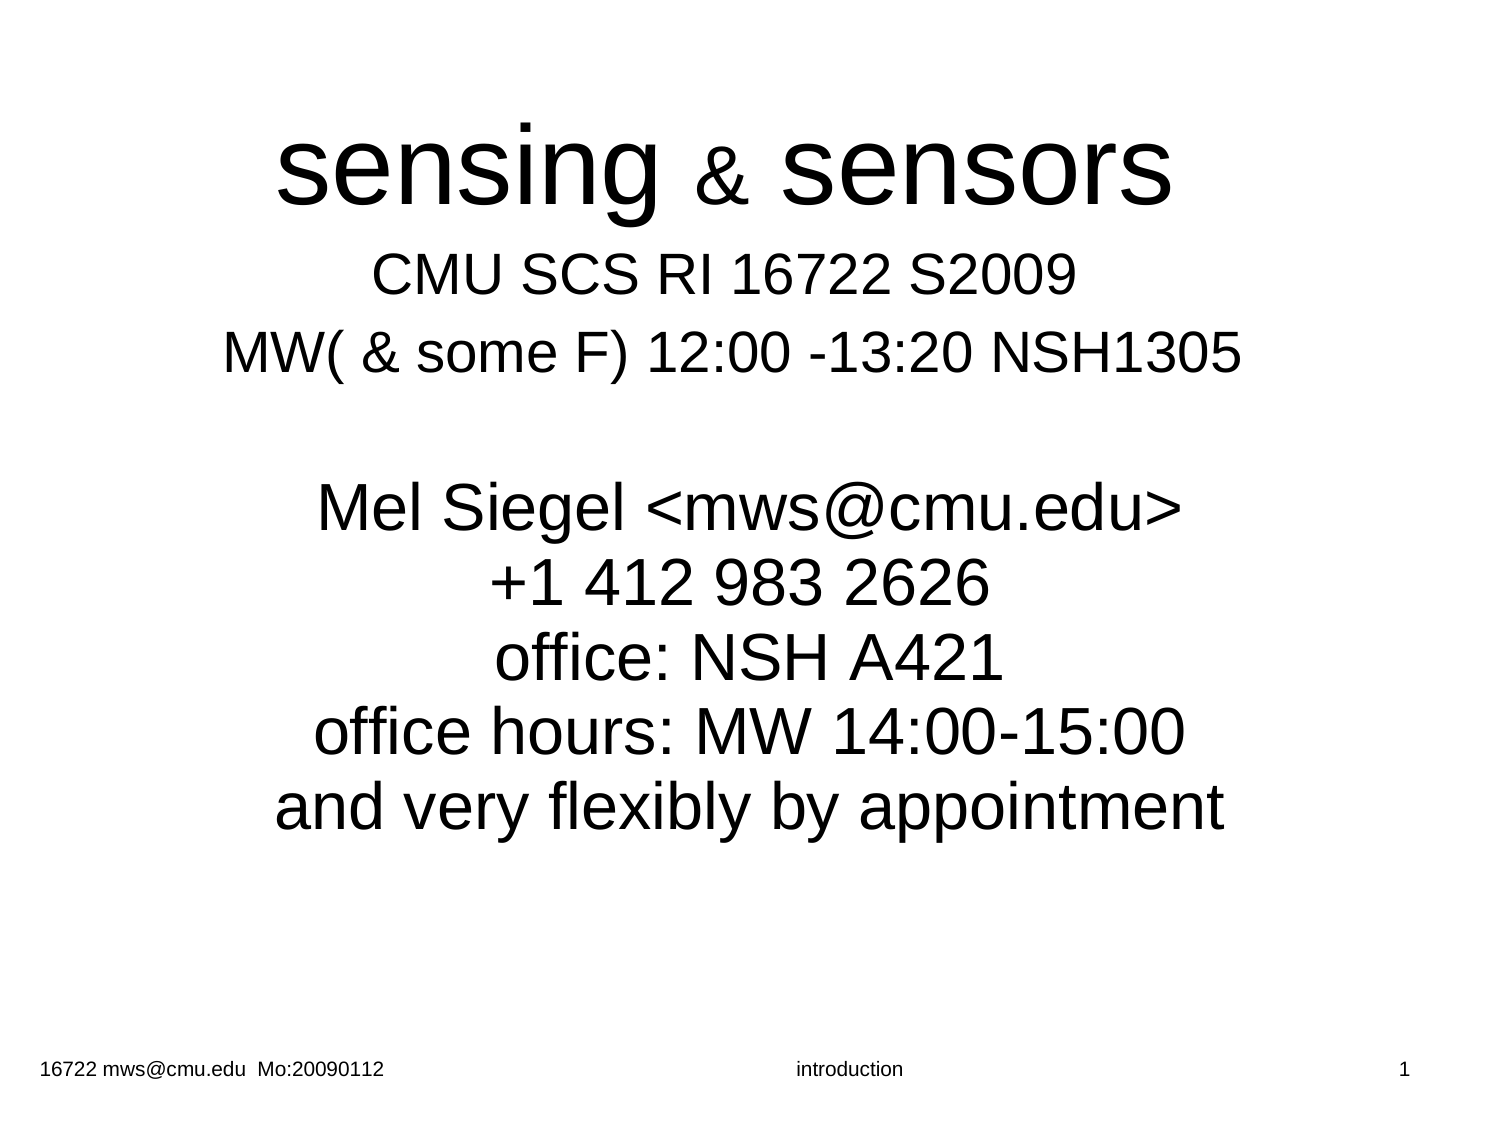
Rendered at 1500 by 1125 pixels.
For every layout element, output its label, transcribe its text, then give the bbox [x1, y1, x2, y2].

title sensing & sensors CMU SCS RI 16722 S2009 MW( & some F) 12:00 -13:20 NSH1305 [149, 50, 1300, 413]
text_box Mel Siegel <mws@cmu.edu> +1 412 983 2626 office: NSH A421 office hours: MW 14:00-15:00 and very flexibly by appointment [225, 462, 1276, 963]
